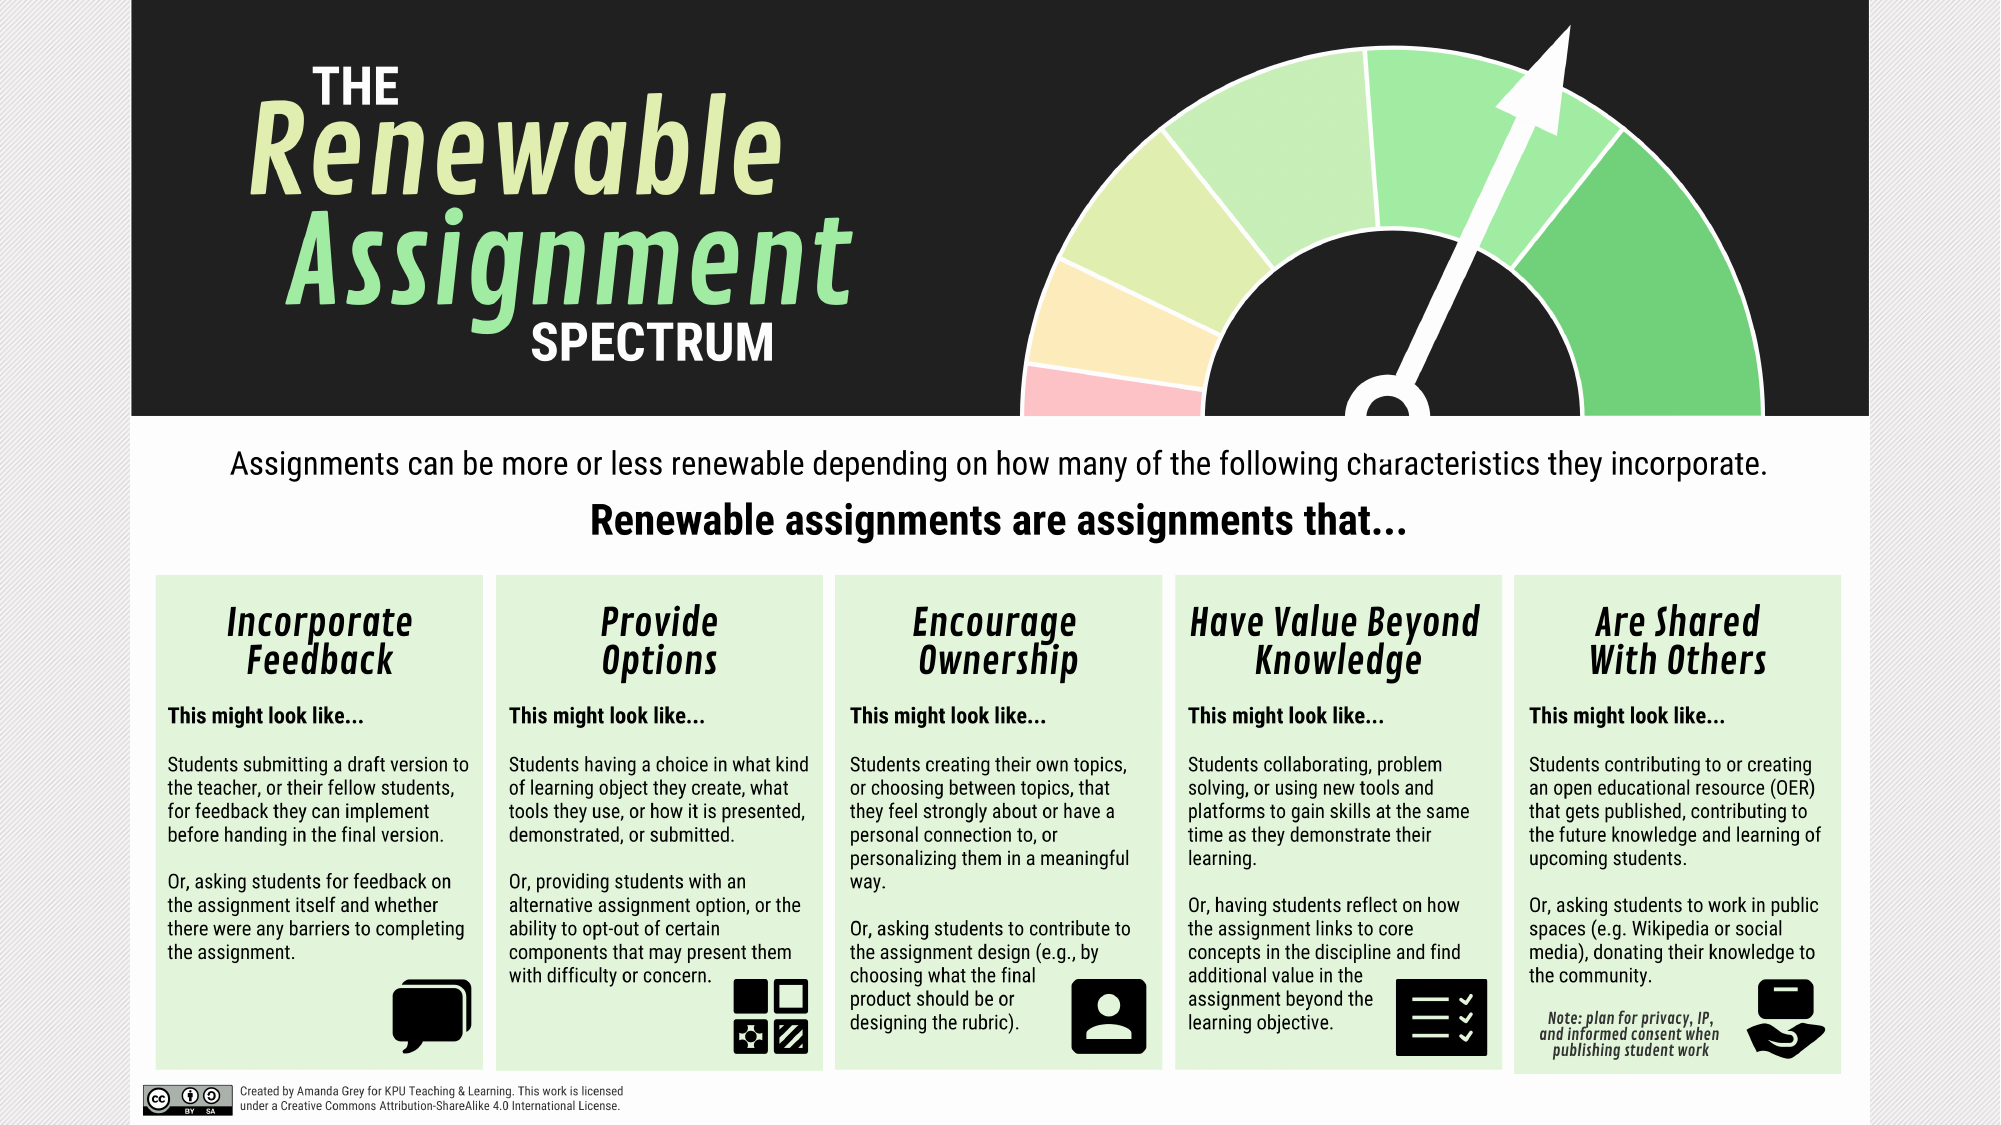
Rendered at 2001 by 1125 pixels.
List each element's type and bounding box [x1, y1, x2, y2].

picture [130, 0, 1870, 1125]
